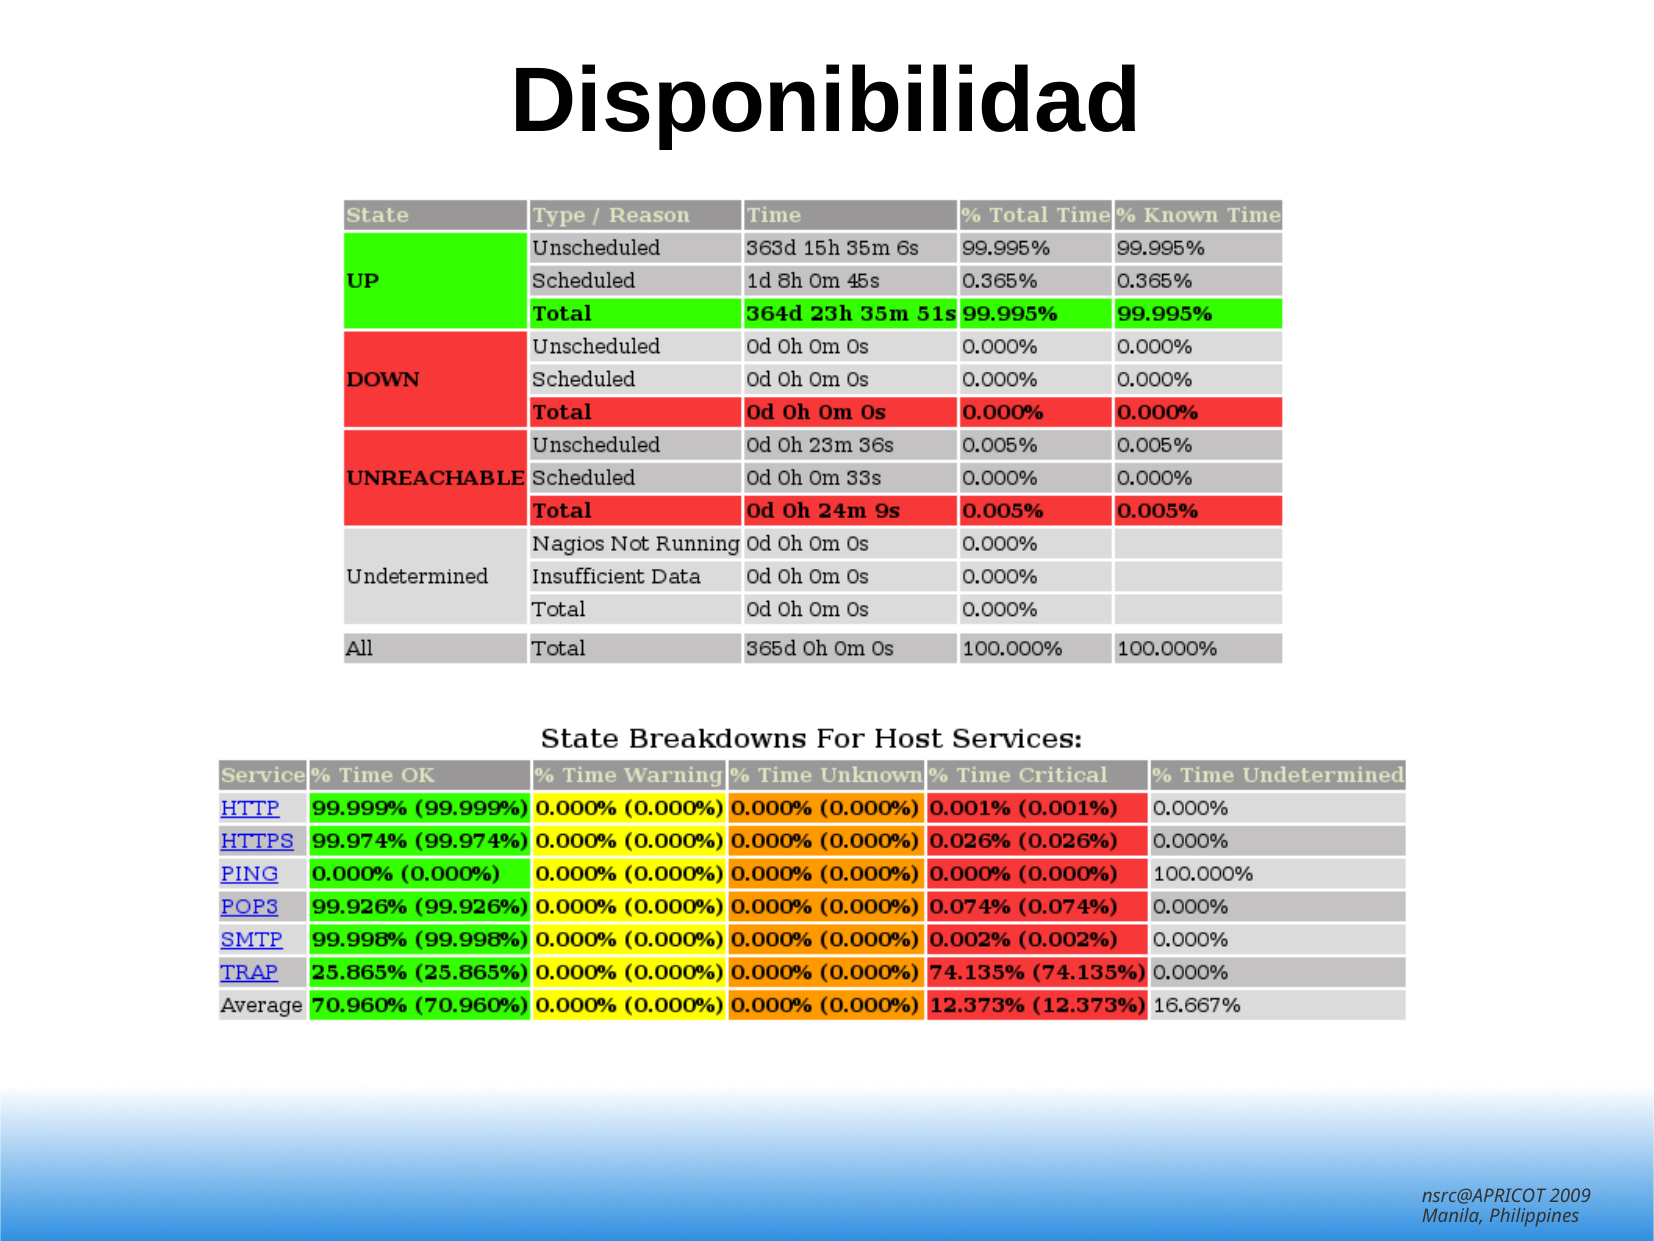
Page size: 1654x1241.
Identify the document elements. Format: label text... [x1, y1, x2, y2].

title Disponibilidad [82, 45, 1571, 260]
picture [188, 191, 1467, 1053]
picture [0, 1083, 1654, 1241]
